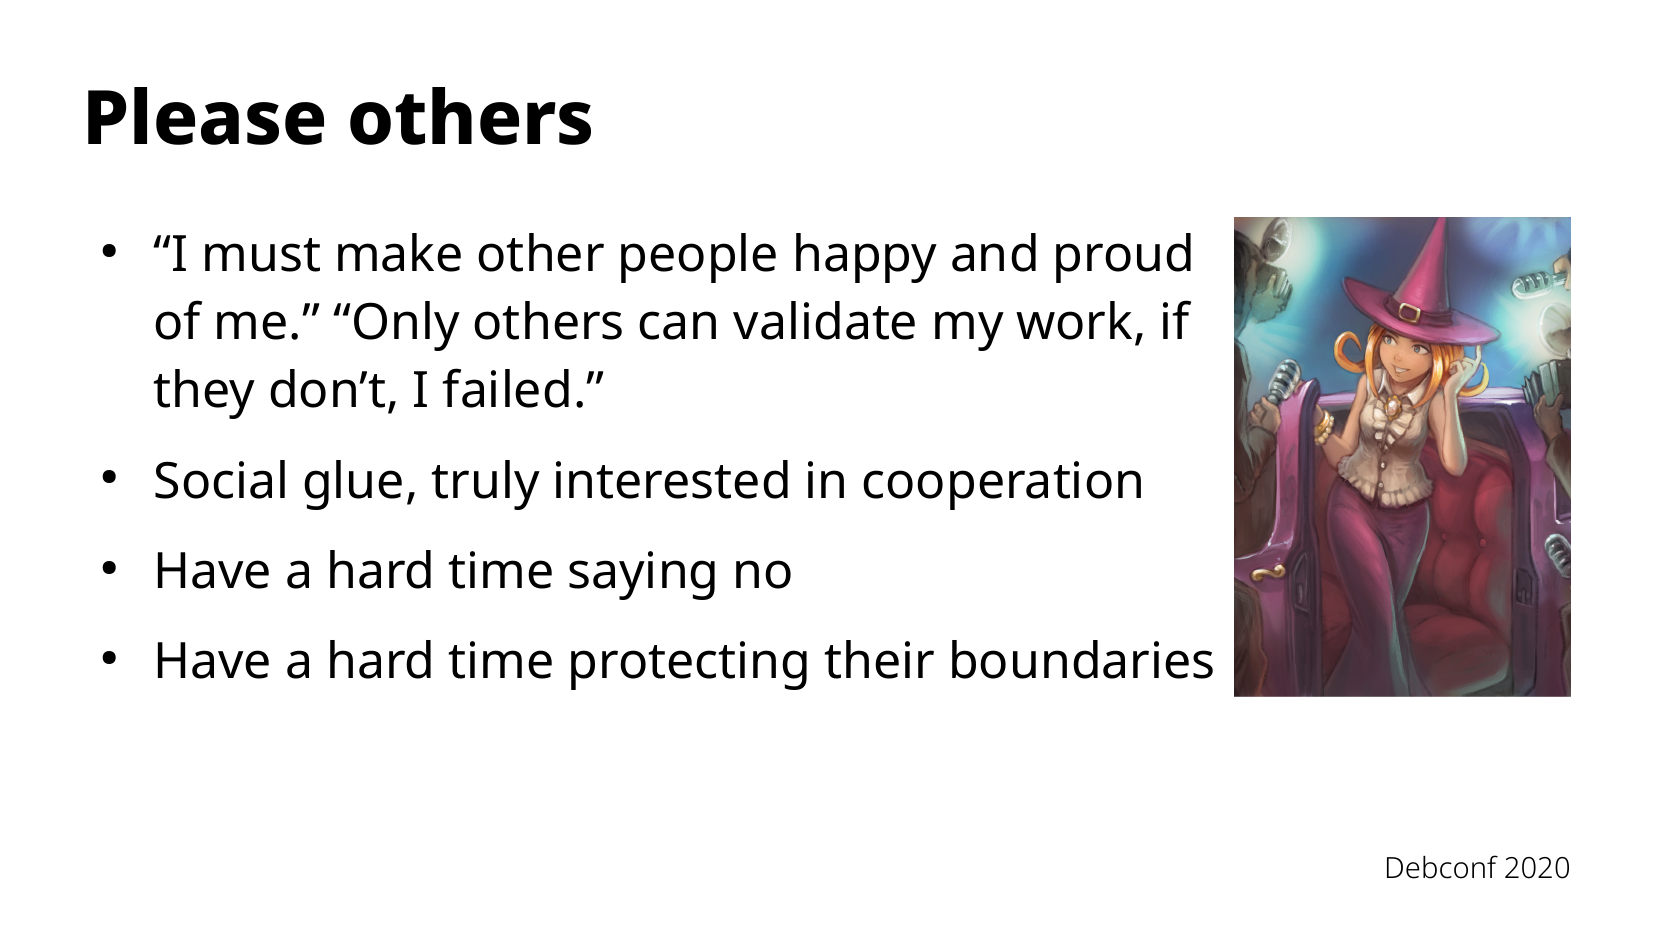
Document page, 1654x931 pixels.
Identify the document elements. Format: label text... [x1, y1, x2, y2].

title Please others [82, 37, 1571, 193]
list “I must make other people happy and proud of me.” “Only others can validate my work, if they don’t, I failed.” Social glue, truly interested in cooperation Have a hard time saying no Have a hard time protecting their boundaries [82, 217, 1235, 758]
picture [1234, 217, 1571, 697]
